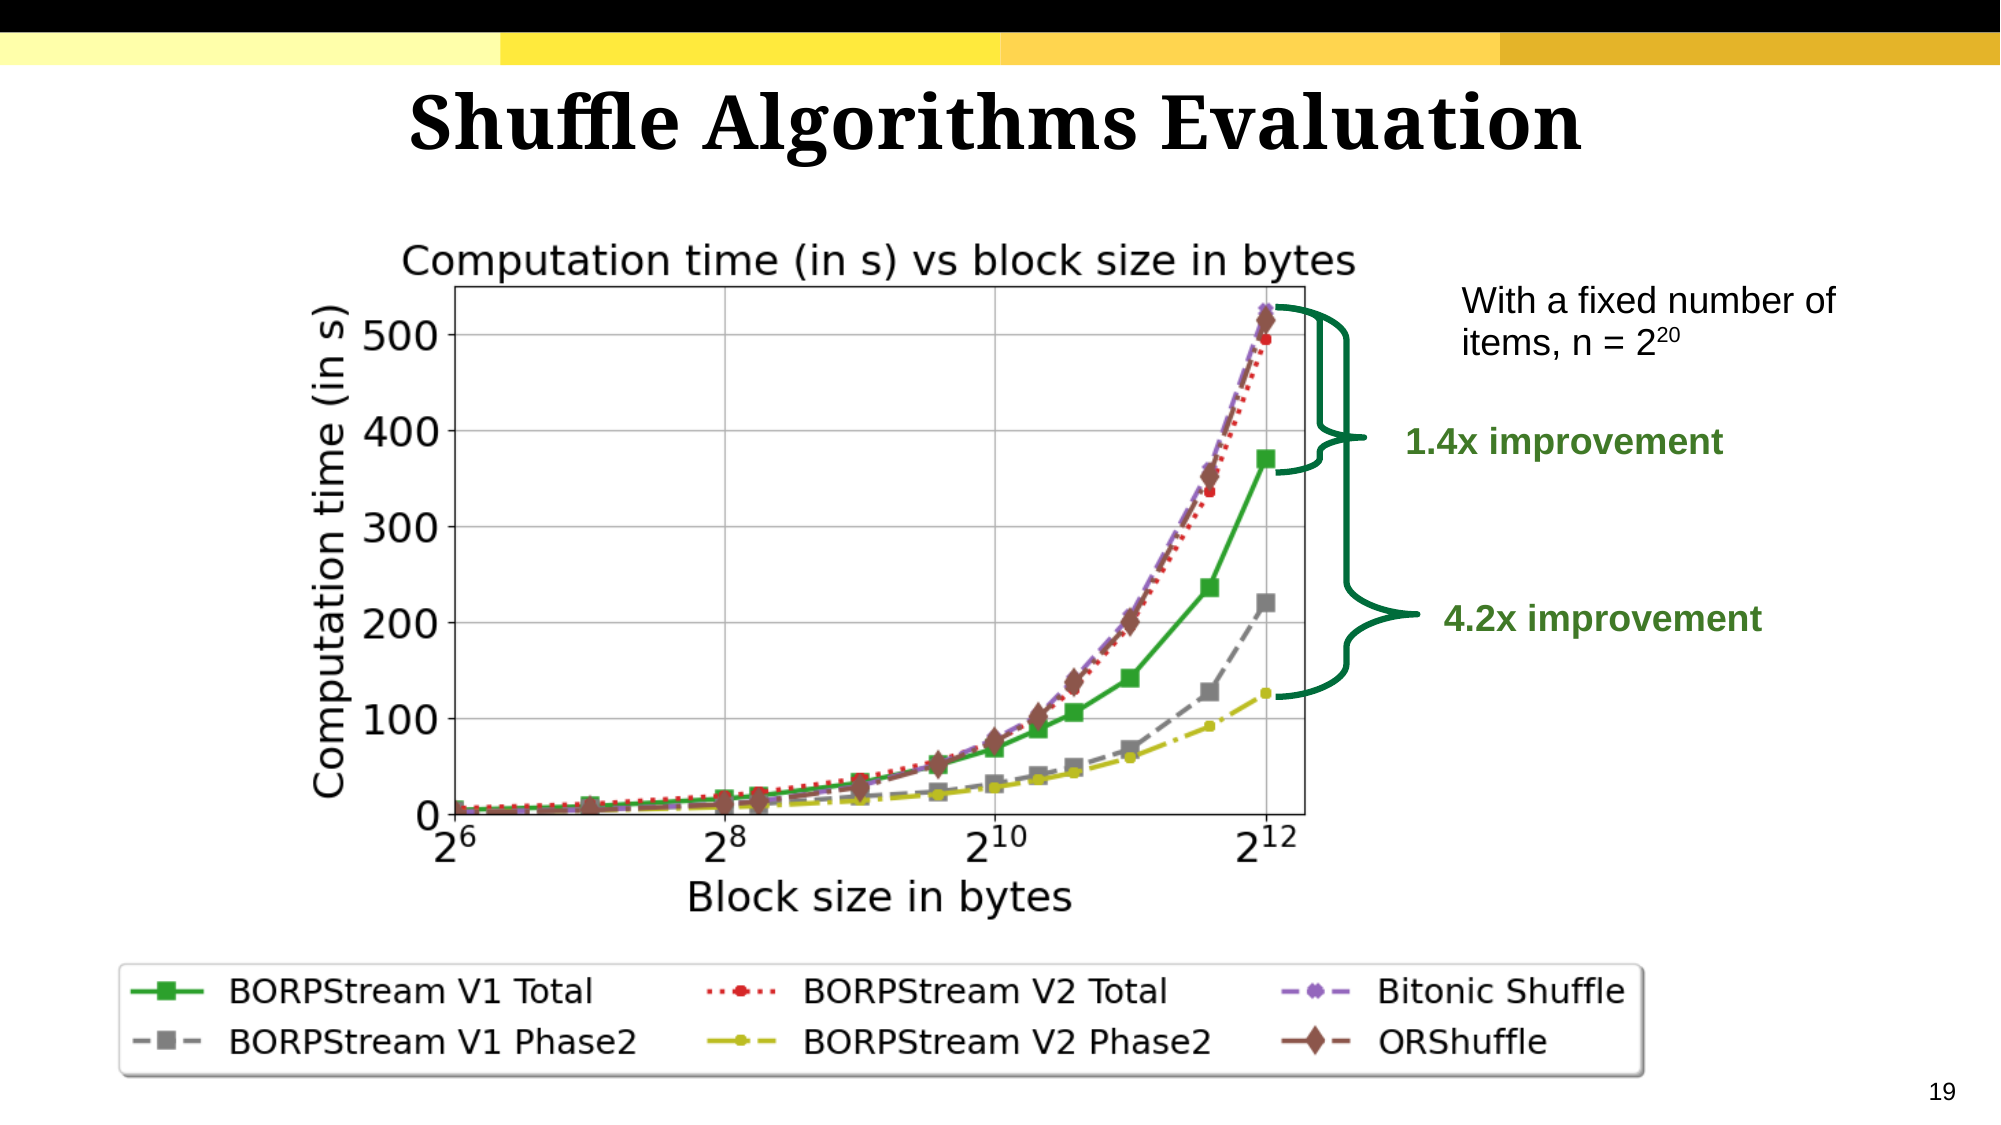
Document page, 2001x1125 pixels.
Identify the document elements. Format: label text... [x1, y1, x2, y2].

text_box 4.2x improvement [1429, 590, 1858, 650]
text_box 19 [1913, 1070, 1972, 1114]
title Shuffle Algorithms Evaluation [48, 53, 1947, 201]
text_box With a fixed number of items, n = 220 [1446, 271, 1932, 371]
picture [105, 230, 1654, 1087]
text_box 1.4x improvement [1390, 413, 1819, 473]
